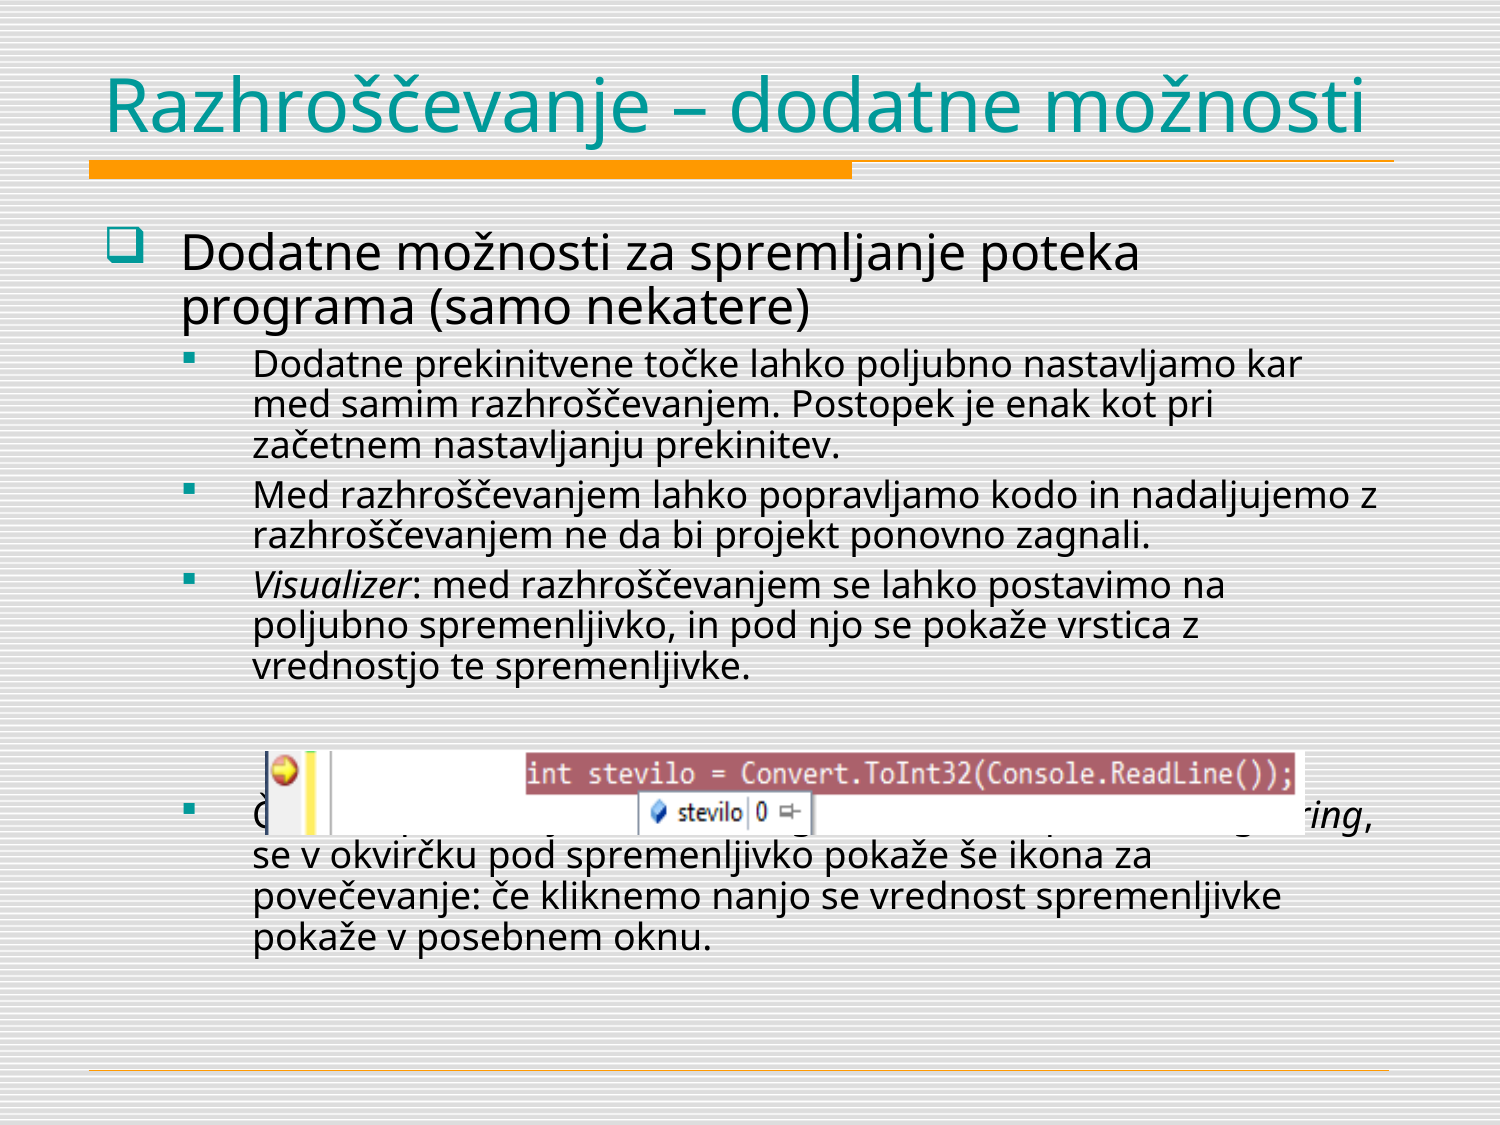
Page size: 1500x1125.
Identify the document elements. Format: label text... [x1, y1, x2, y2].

list Dodatne možnosti za spremljanje poteka programa (samo nekatere) Dodatne prekinitvene točke lahko poljubno nastavljamo kar med samim razhroščevanjem. Postopek je enak kot pri začetnem nastavljanju prekinitev. Med razhroščevanjem lahko popravljamo kodo in nadaljujemo z razhroščevanjem ne da bi projekt ponovno zagnali. Visualizer: med razhroščevanjem se lahko postavimo na poljubno spremenljivko, in pod njo se pokaže vrstica z vrednostjo te spremenljivke. Če ima spremenljivka neko dolgo vrednost, npr. nek dolg string, se v okvirčku pod spremenljivko pokaže še ikona za povečevanje: če kliknemo nanjo se vrednost spremenljivke pokaže v posebnem oknu. [88, 220, 1401, 1059]
title Razhroščevanje – dodatne možnosti [88, 42, 1401, 155]
picture [0, 0, 1500, 1125]
